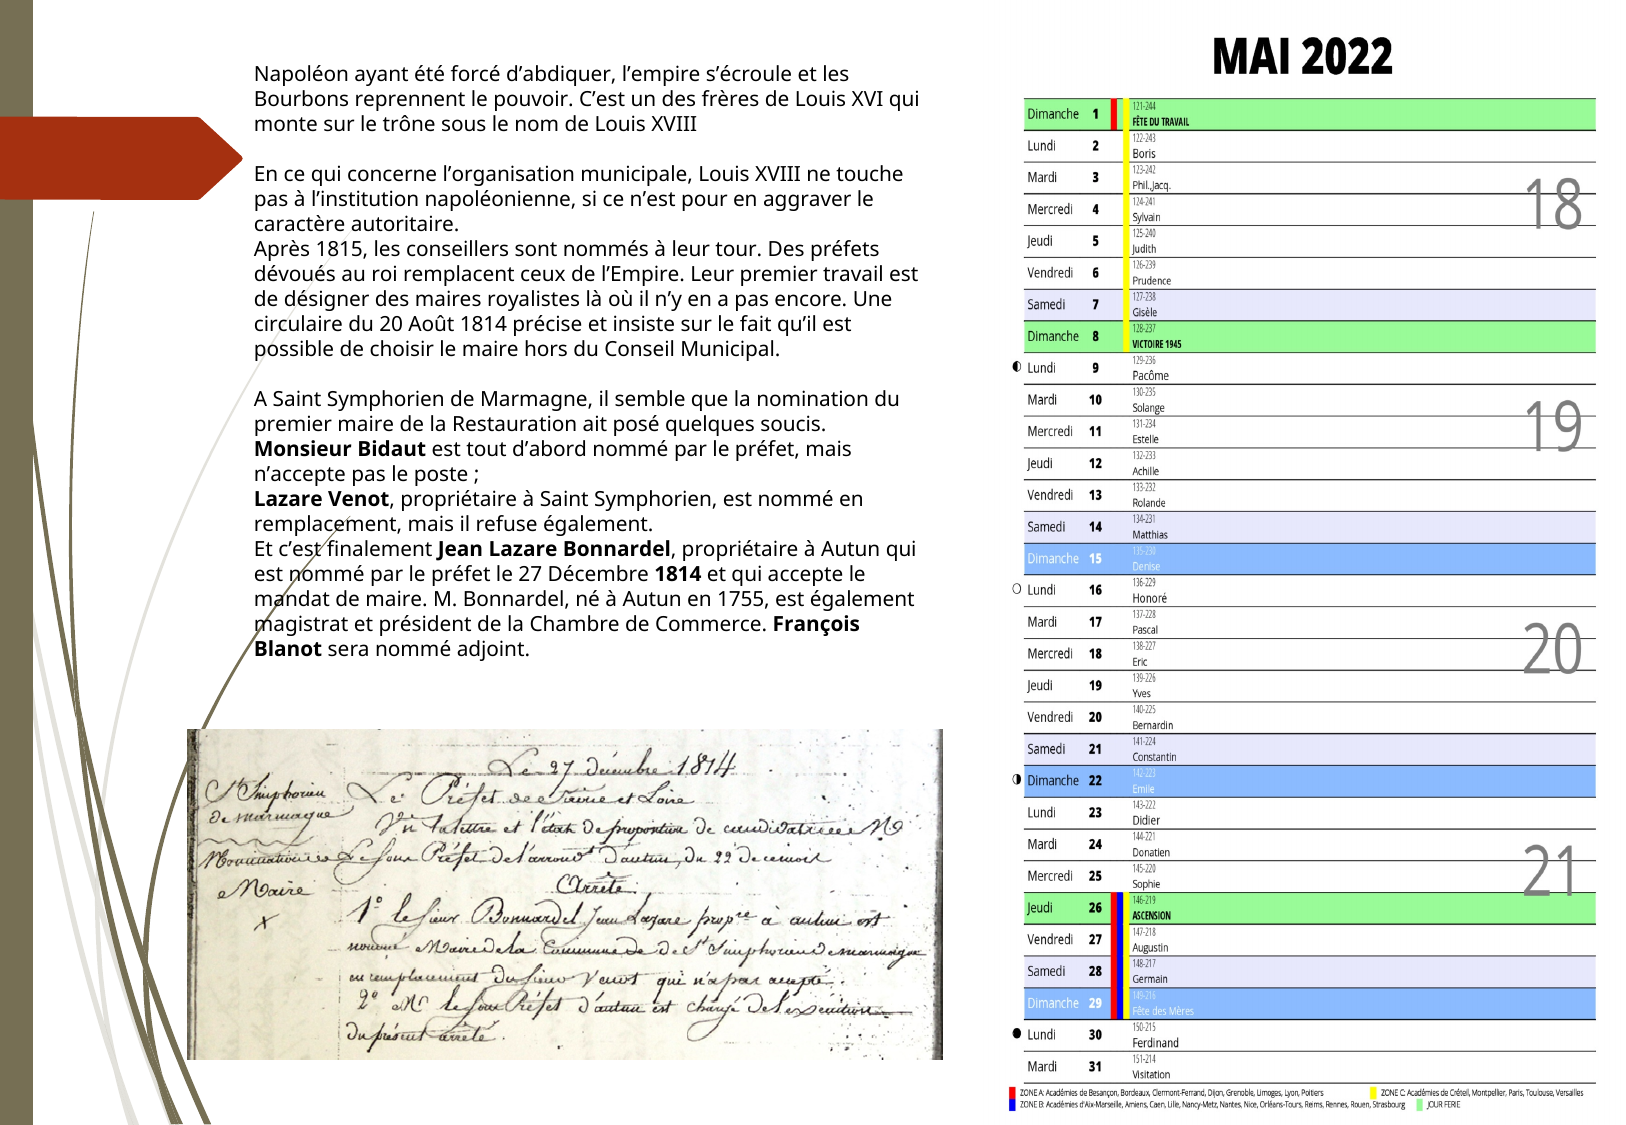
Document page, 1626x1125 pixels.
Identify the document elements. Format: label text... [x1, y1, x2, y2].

picture [978, 0, 1625, 1125]
picture [187, 729, 943, 1060]
text_box Napoléon ayant été forcé d’abdiquer, l’empire s’écroule et les Bourbons reprennent le pouvoir. C’est un des frères de Louis XVI qui monte sur le trône sous le nom de Louis XVIII En ce qui concerne l’organisation municipale, Louis XVIII ne touche pas à l’institution napoléonienne, si ce n’est pour en aggraver le caractère autoritaire. Après 1815, les conseillers sont nommés à leur tour. Des préfets dévoués au roi remplacent ceux de l’Empire. Leur premier travail est de désigner des maires royalistes là où il n’y en a pas encore. Une circulaire du 20 Août 1814 précise et insiste sur le fait qu’il est possible de choisir le maire hors du Conseil Municipal. A Saint Symphorien de Marmagne, il semble que la nomination du premier maire de la Restauration ait posé quelques soucis. Monsieur Bidaut est tout d’abord nommé par le préfet, mais n’accepte pas le poste ; Lazare Venot, propriétaire à Saint Symphorien, est nommé en remplacement, mais il refuse également. Et c’est finalement Jean Lazare Bonnardel, propriétaire à Autun qui est nommé par le préfet le 27 Décembre 1814 et qui accepte le mandat de maire. M. Bonnardel, né à Autun en 1755, est également magistrat et président de la Chambre de Commerce. François Blanot sera nommé adjoint. [241, 54, 943, 674]
